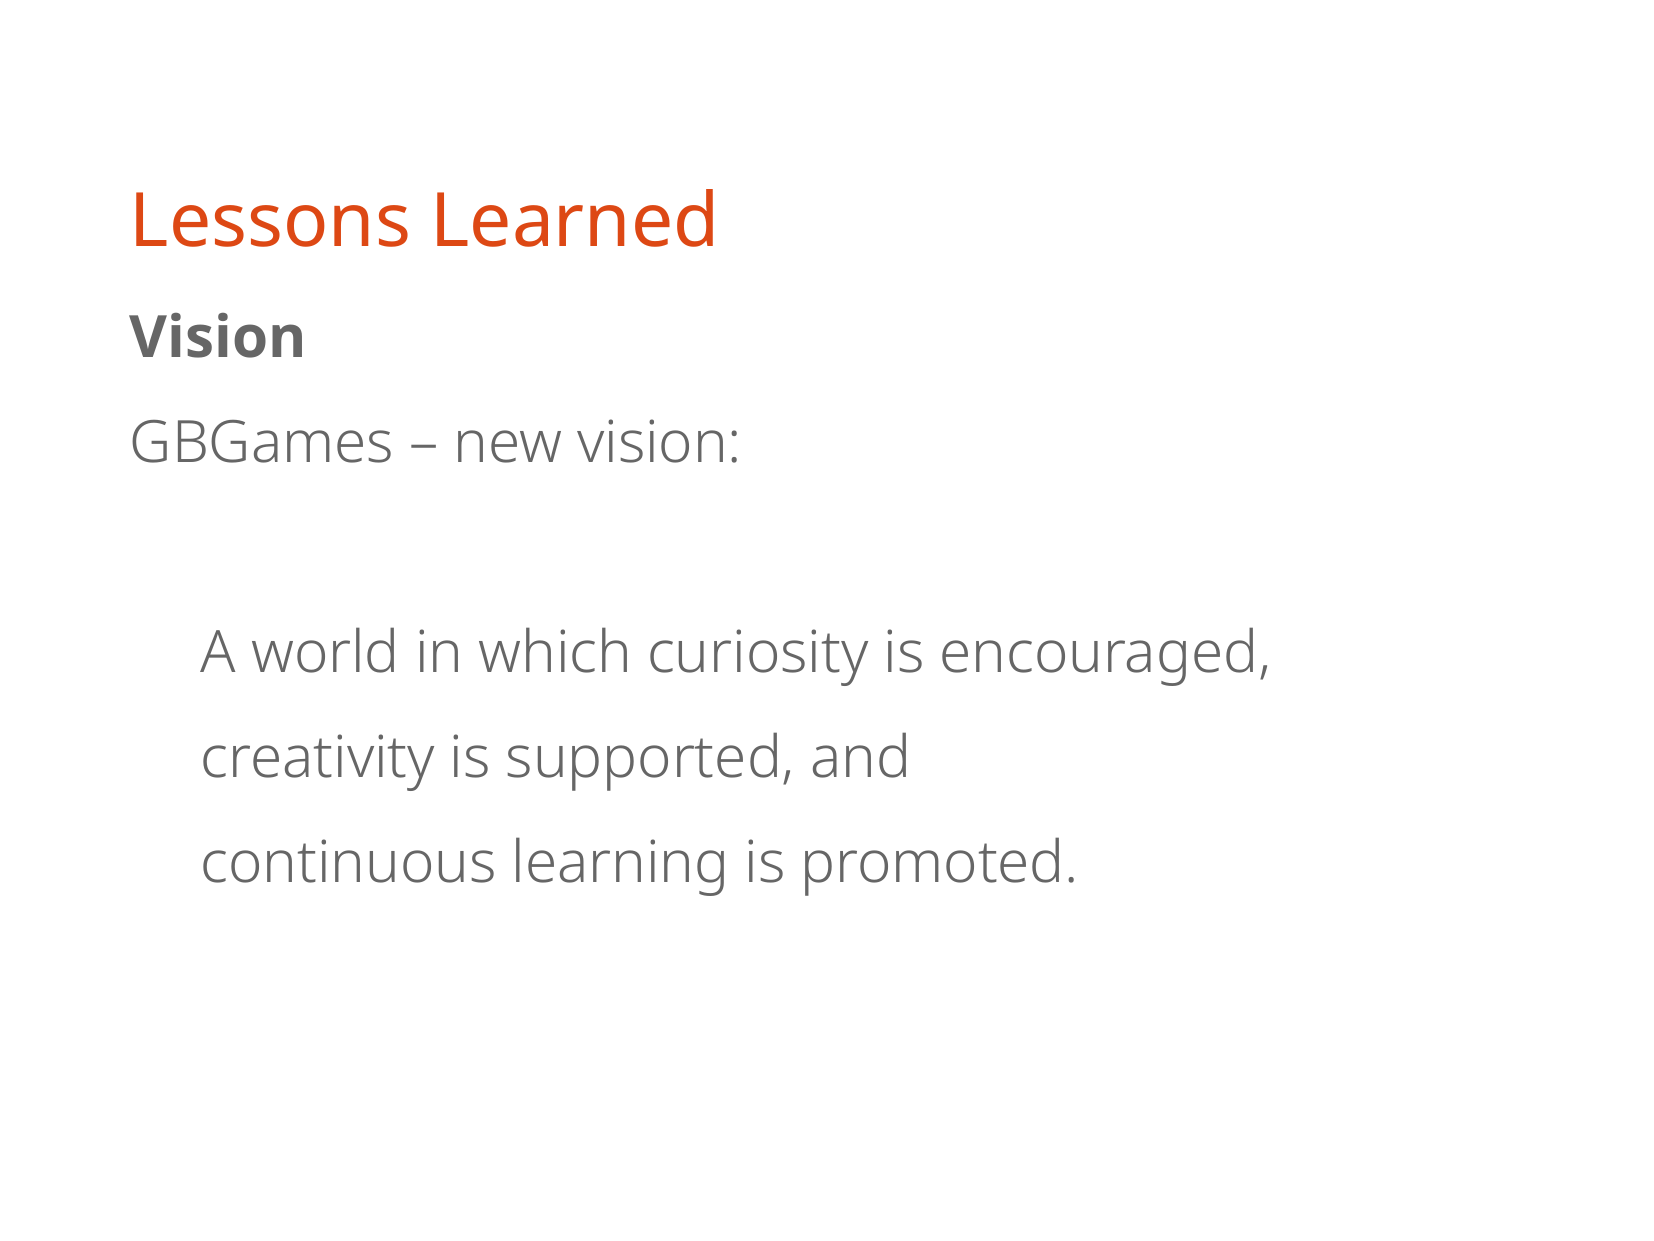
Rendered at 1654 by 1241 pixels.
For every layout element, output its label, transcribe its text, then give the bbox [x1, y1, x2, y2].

title Lessons Learned [129, 153, 1518, 281]
list Vision GBGames – new vision: A world in which curiosity is encouraged, creativity is supported, and continuous learning is promoted. [129, 295, 1518, 1010]
